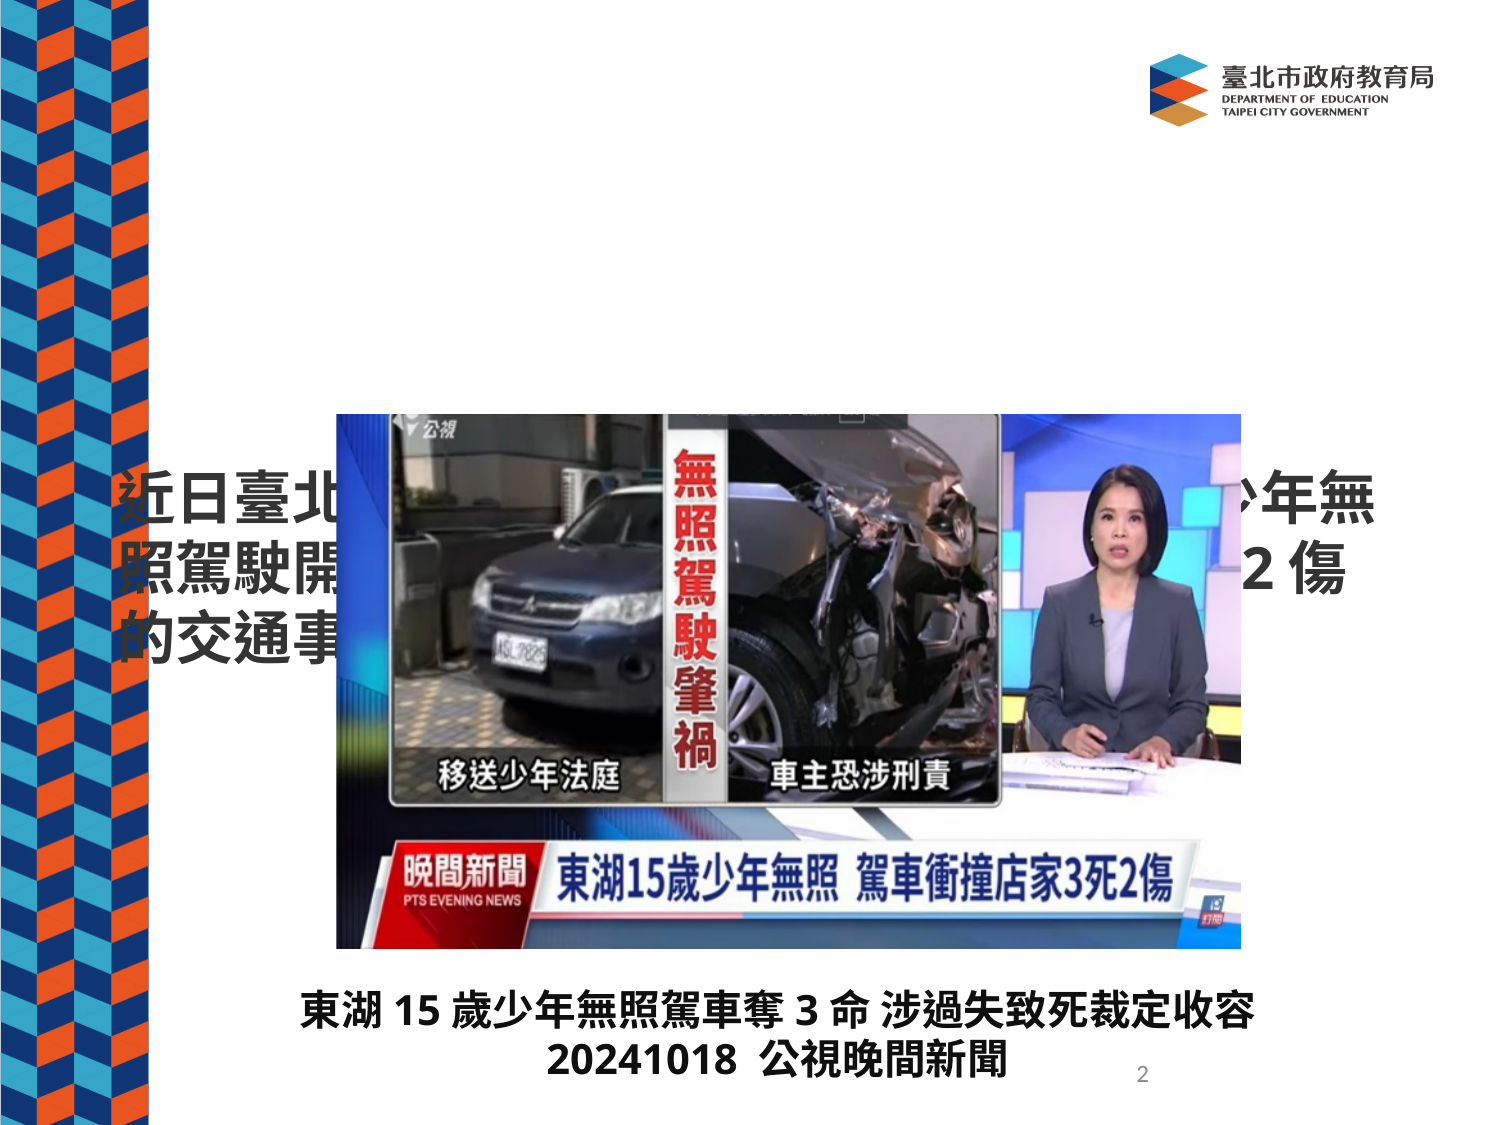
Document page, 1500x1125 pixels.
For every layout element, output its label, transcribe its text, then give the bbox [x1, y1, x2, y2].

text_box 東湖15歲少年無照駕車奪3命 涉過失致死裁定收容 20241018 公視晚間新聞 [193, 975, 1363, 1092]
title 近日臺北市內湖區東湖市場發生一名15歲少年無照駕駛開車衝撞騎樓小吃店，造成民眾3死2傷的交通事故，大家知道這個新聞嗎？ [157, 241, 1493, 459]
text_box 2 [1121, 1042, 1459, 1103]
picture [336, 414, 1246, 949]
